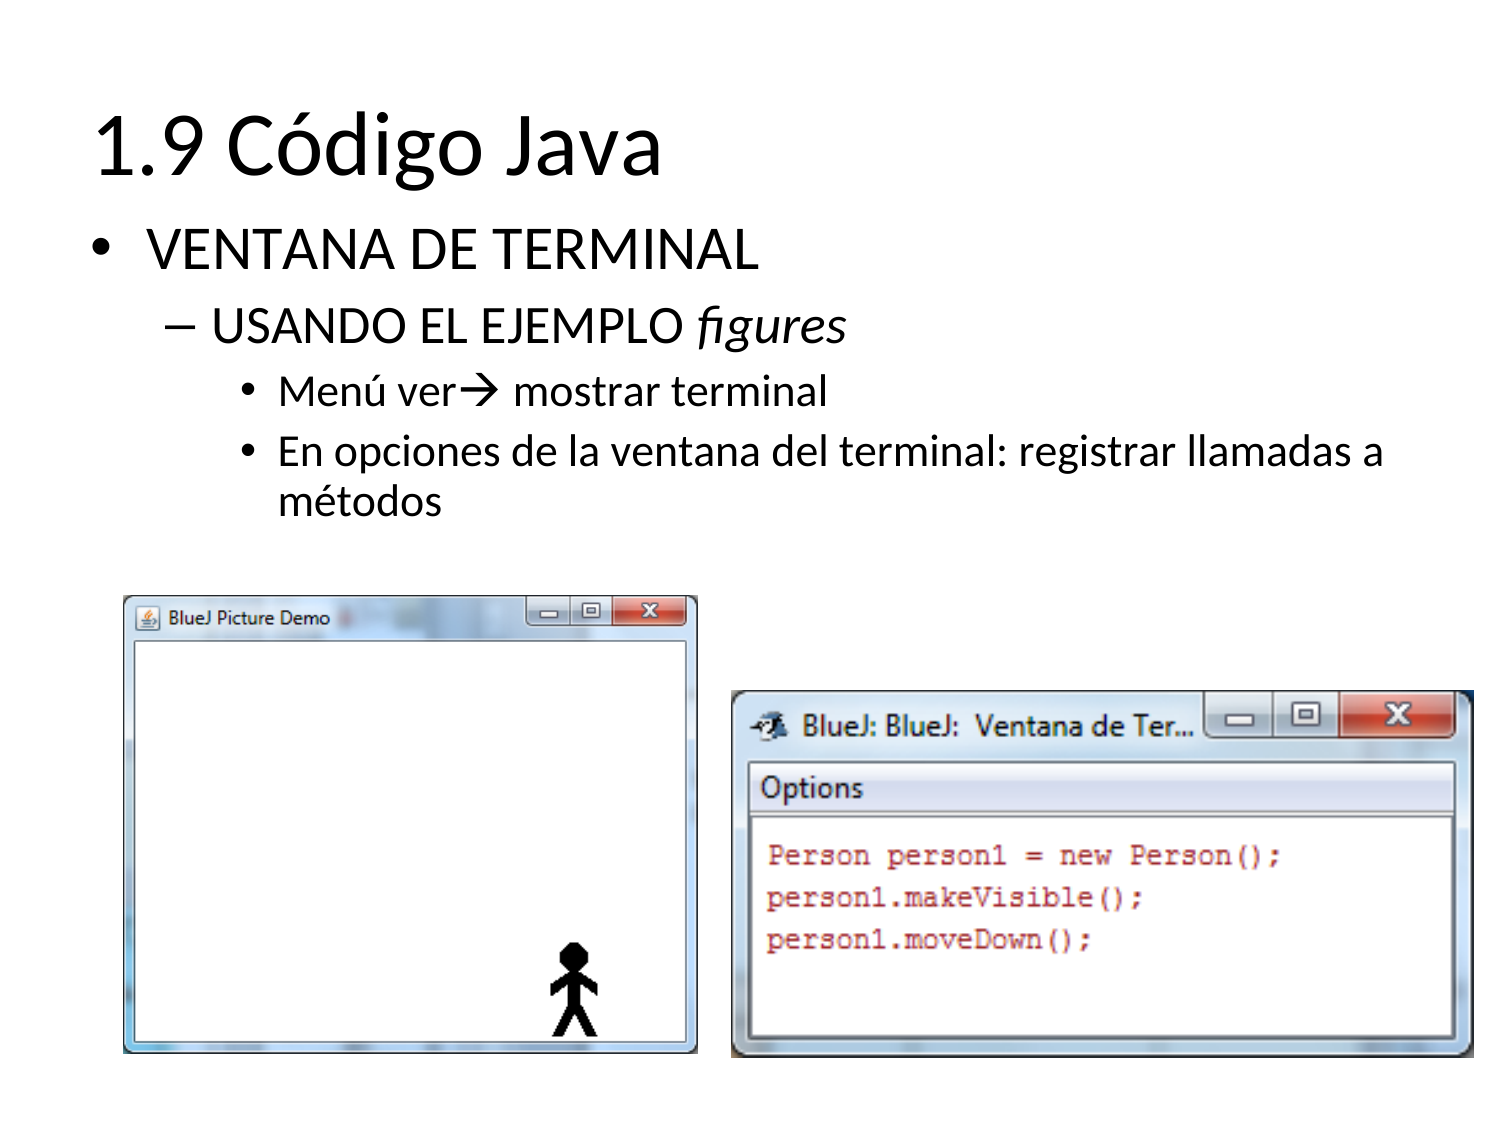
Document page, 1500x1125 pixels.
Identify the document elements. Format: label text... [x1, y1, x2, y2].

title 1.9 Código Java [75, 45, 1426, 208]
picture [731, 690, 1474, 1058]
picture [123, 595, 698, 1054]
list VENTANA DE TERMINAL USANDO EL EJEMPLO figures Menú ver mostrar terminal En opciones de la ventana del terminal: registrar llamadas a métodos [75, 208, 1426, 551]
